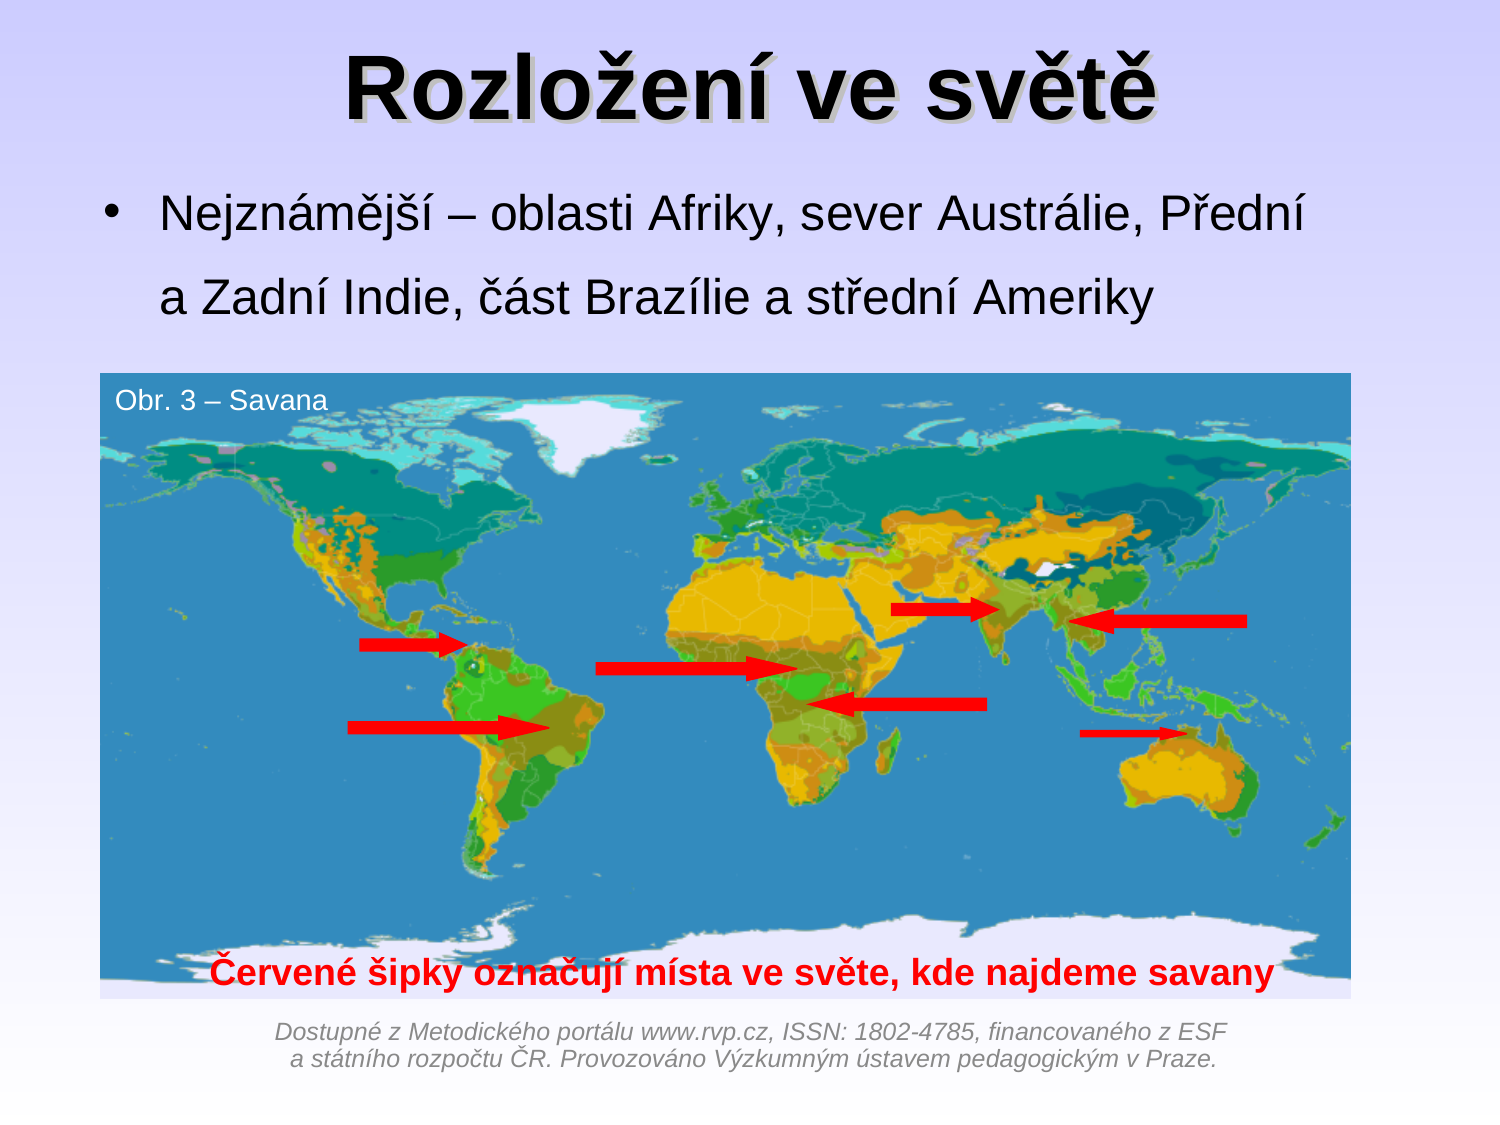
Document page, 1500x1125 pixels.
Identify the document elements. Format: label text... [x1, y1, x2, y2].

text_box Dostupné z Metodického portálu www.rvp.cz, ISSN: 1802-4785, financovaného z ESF a státního rozpočtu ČR. Provozováno Výzkumným ústavem pedagogickým v Praze. [230, 1011, 1281, 1083]
text_box [809, 692, 987, 717]
title Rozložení ve světě [76, 18, 1427, 147]
list Nejznámější – oblasti Afriky, sever Austrálie, Přední a Zadní Indie, část Brazílie a střední Ameriky [88, 148, 1341, 339]
text_box Obr. 3 – Savana [100, 373, 361, 424]
text_box [1068, 609, 1247, 634]
text_box Červené šipky označují místa ve světe, kde najdeme savany [194, 940, 1294, 1002]
text_box [1080, 727, 1188, 740]
text_box [348, 716, 550, 740]
text_box [360, 633, 467, 657]
picture [100, 373, 1351, 999]
text_box [596, 656, 798, 681]
text_box [891, 597, 998, 622]
